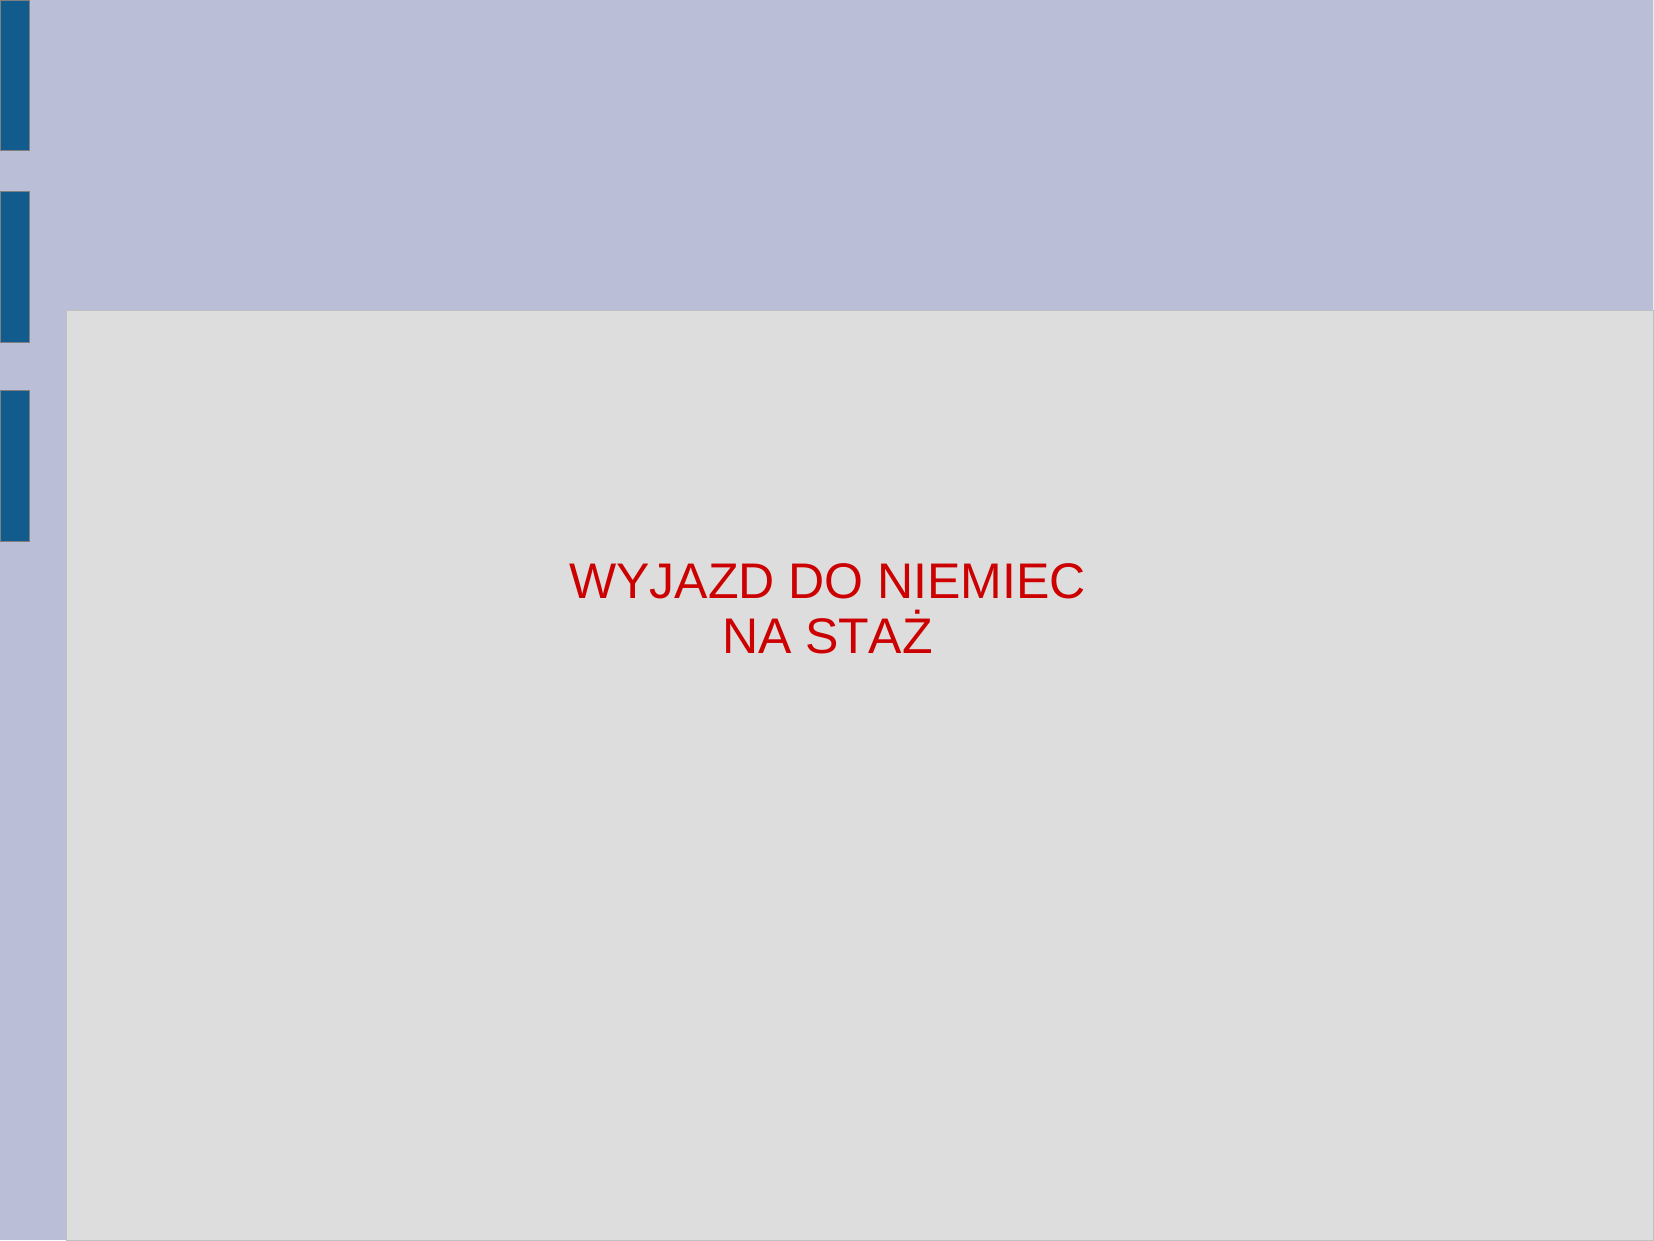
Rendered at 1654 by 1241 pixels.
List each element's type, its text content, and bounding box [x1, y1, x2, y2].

subtitle WYJAZD DO NIEMIEC NA STAŻ [121, 91, 1534, 1126]
